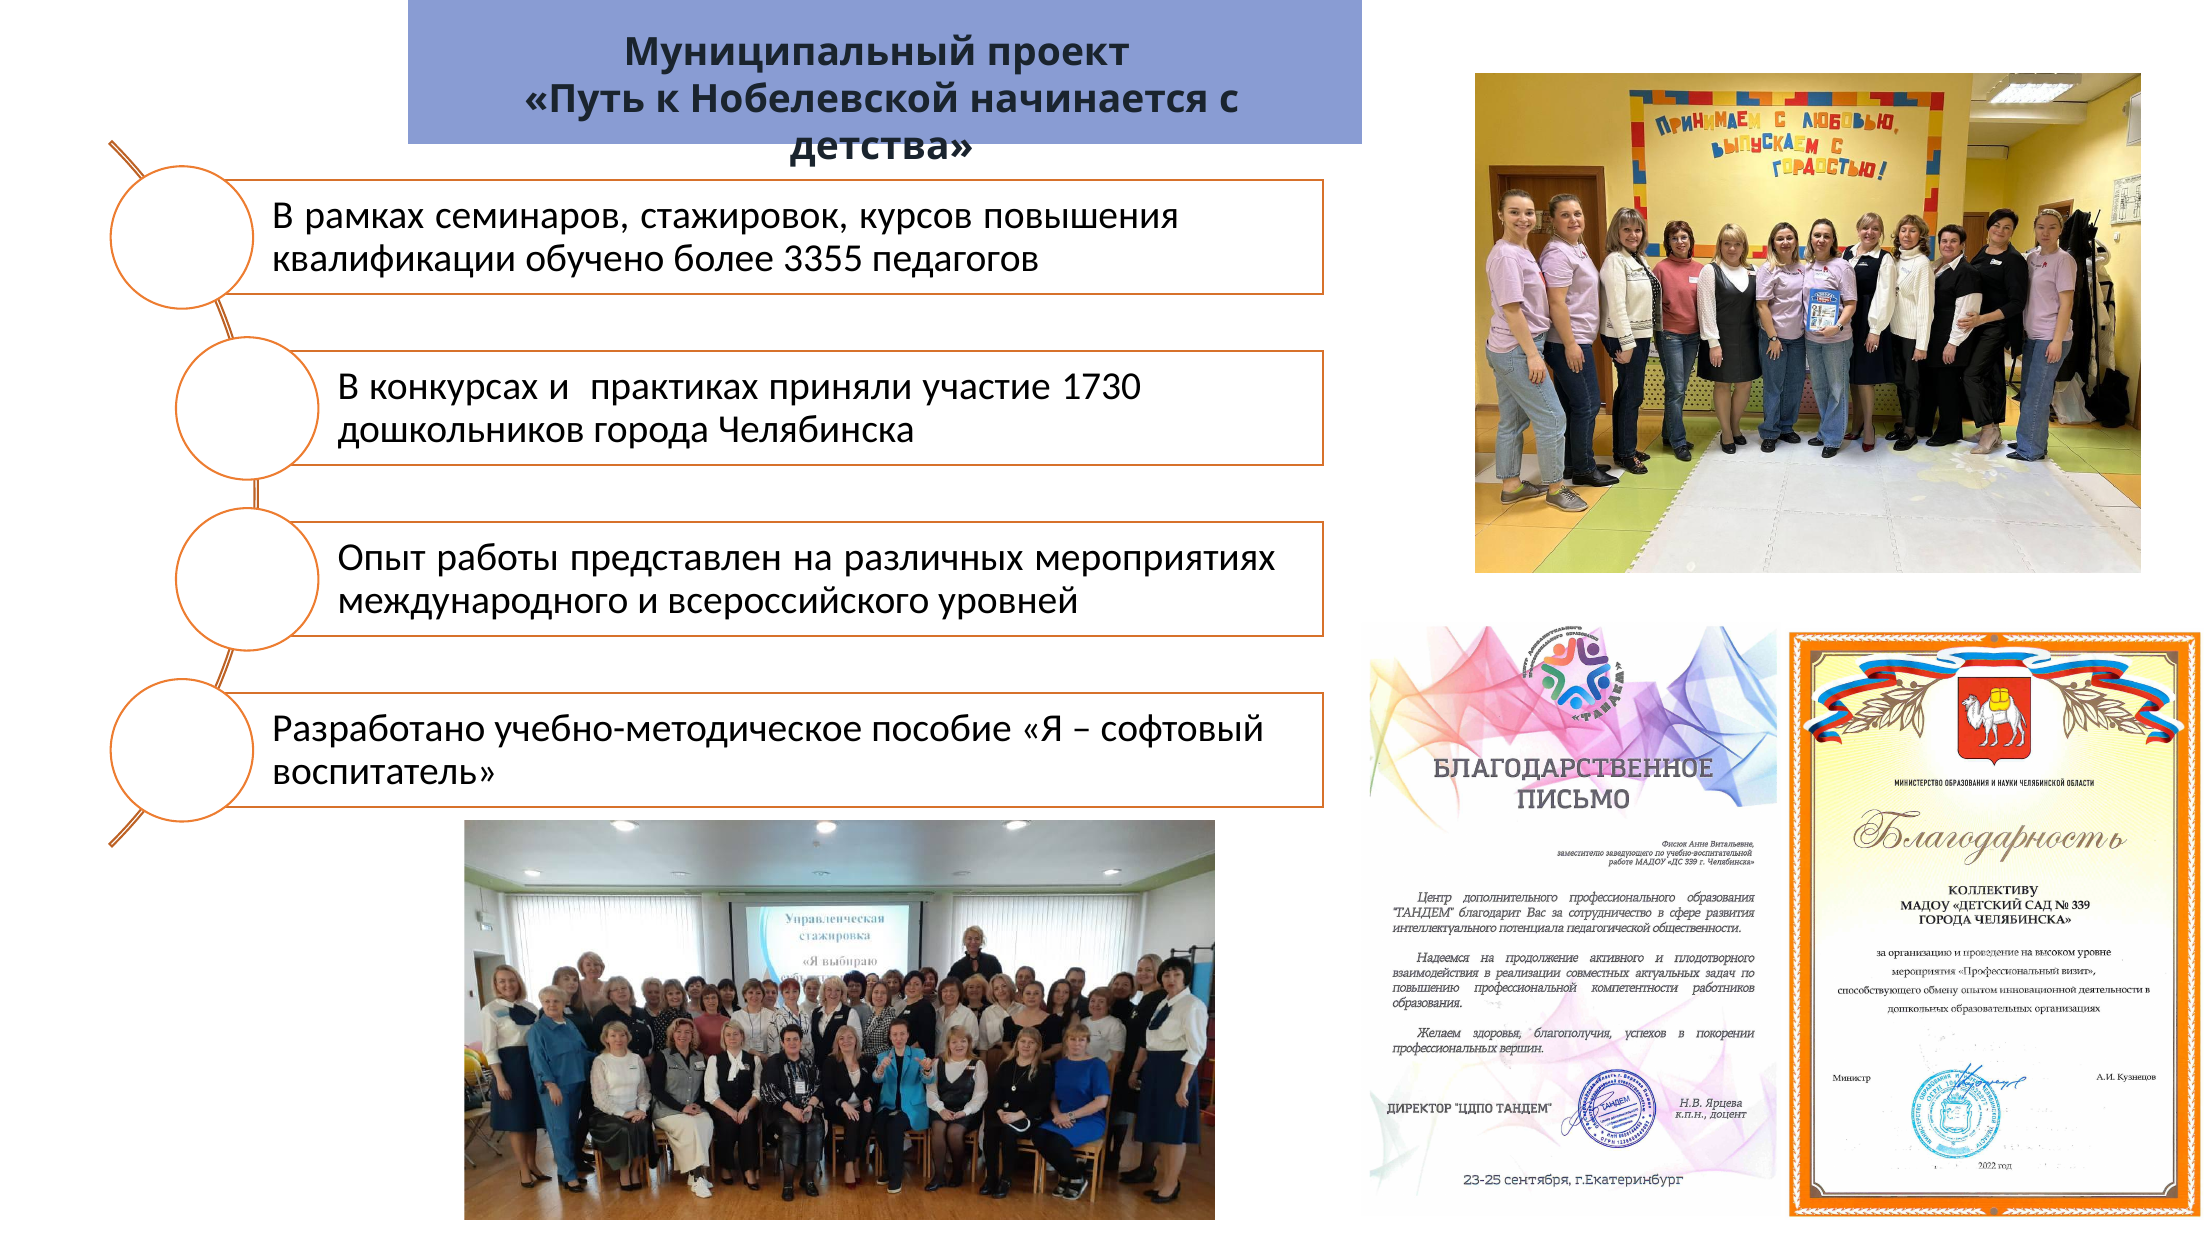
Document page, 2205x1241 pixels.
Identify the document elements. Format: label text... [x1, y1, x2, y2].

picture [464, 820, 1215, 1220]
text_box Разработано учебно-методическое пособие «Я – софтовый воспитатель» [225, 693, 1324, 808]
text_box [175, 508, 319, 651]
text_box Муниципальный проект «Путь к Нобелевской начинается с детства» [430, 19, 1334, 129]
text_box [110, 166, 254, 309]
text_box В конкурсах и практиках приняли участие 1730 дошкольников города Челябинска [291, 351, 1324, 466]
text_box [110, 679, 254, 822]
text_box [175, 337, 319, 480]
text_box В рамках семинаров, стажировок, курсов повышения квалификации обучено более 3355 педагогов [226, 180, 1324, 295]
picture [1785, 628, 2204, 1220]
picture [1361, 622, 1781, 1216]
picture [1475, 73, 2141, 573]
text_box [408, 0, 1362, 144]
text_box Опыт работы представлен на различных мероприятиях международного и всероссийского уровней [291, 522, 1324, 637]
